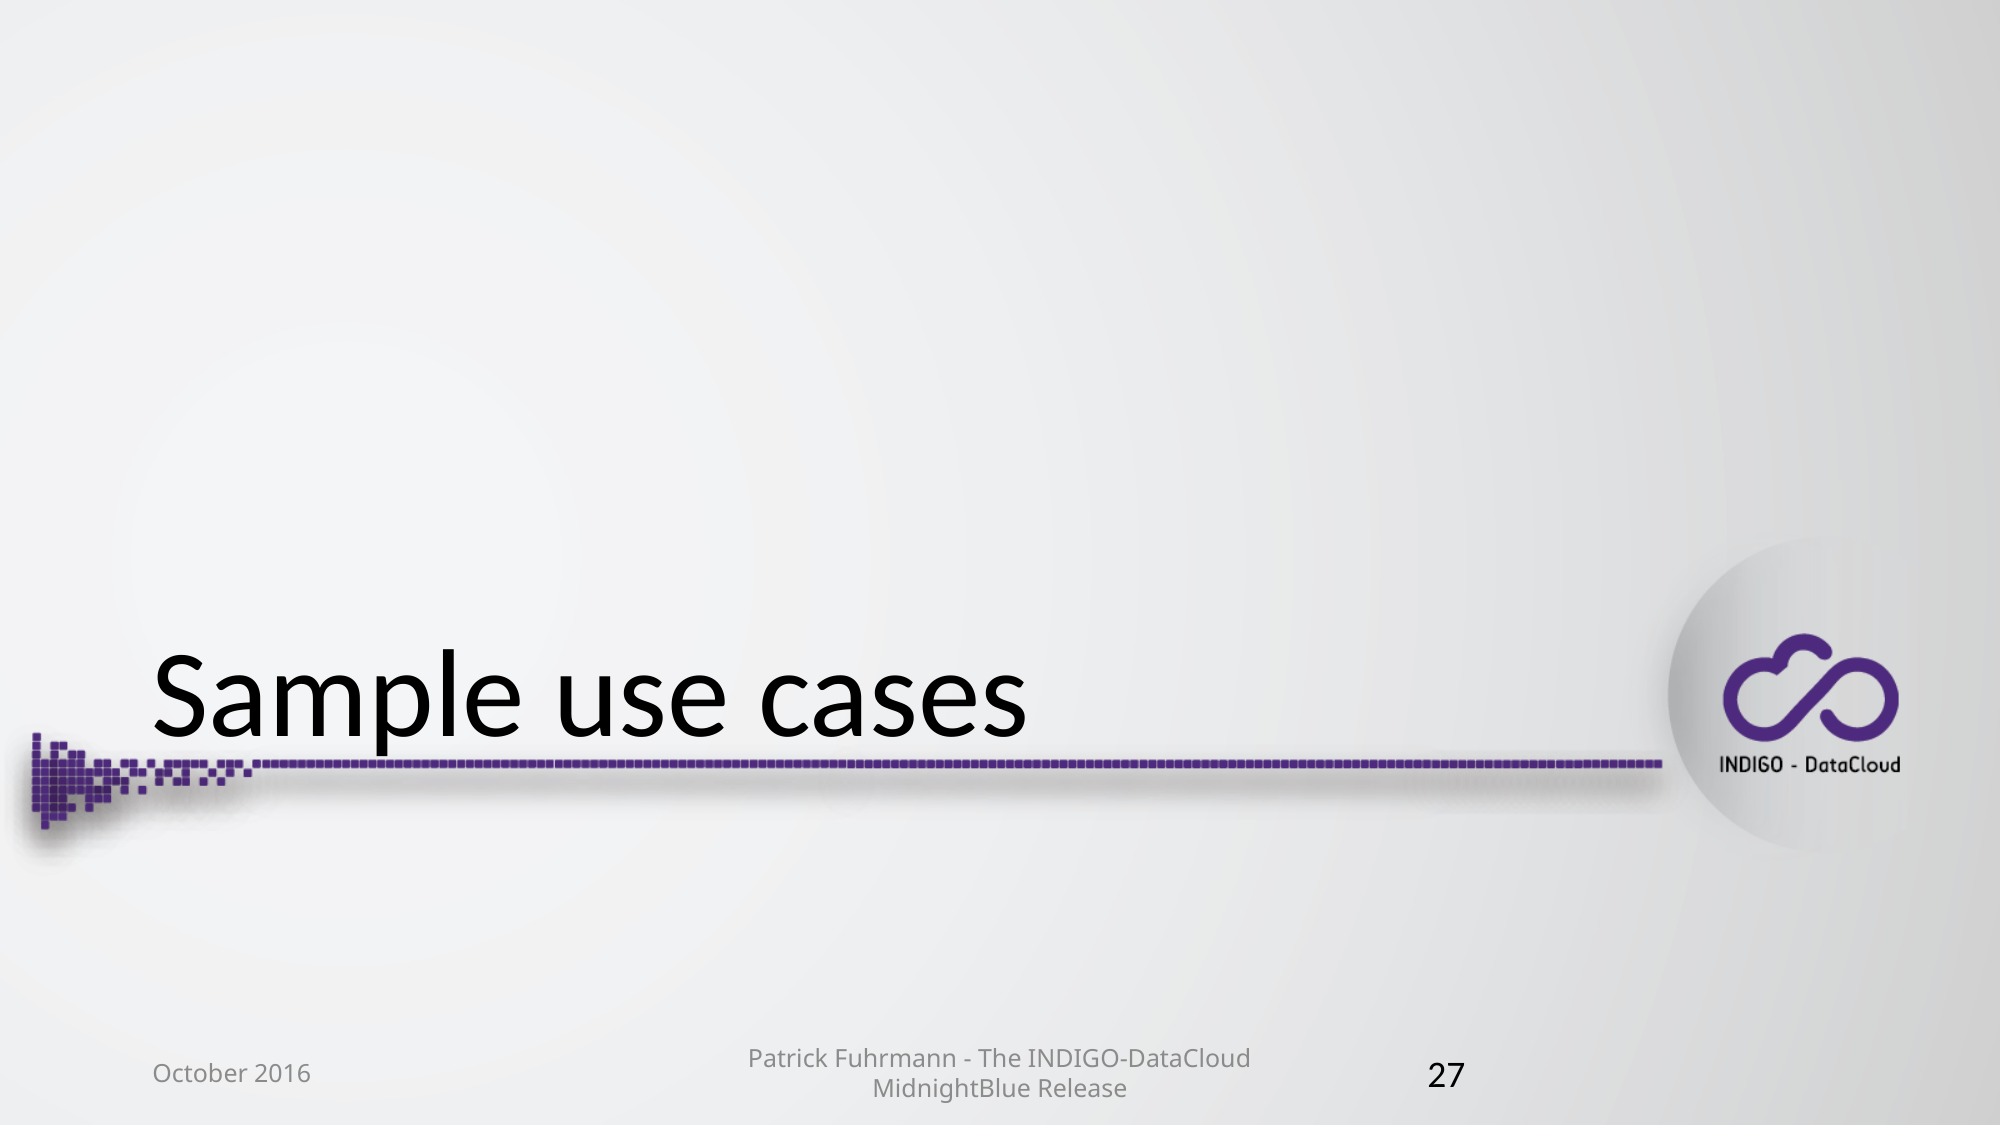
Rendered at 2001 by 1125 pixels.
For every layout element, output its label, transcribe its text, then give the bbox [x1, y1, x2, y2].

slide_number October 2016 [137, 1042, 588, 1103]
picture [0, 0, 2000, 1125]
slide_number <number> [1412, 1042, 1863, 1103]
footer Patrick Fuhrmann - The INDIGO-DataCloud MidnightBlue Release [662, 1042, 1338, 1103]
title Sample use cases [136, 300, 1660, 769]
